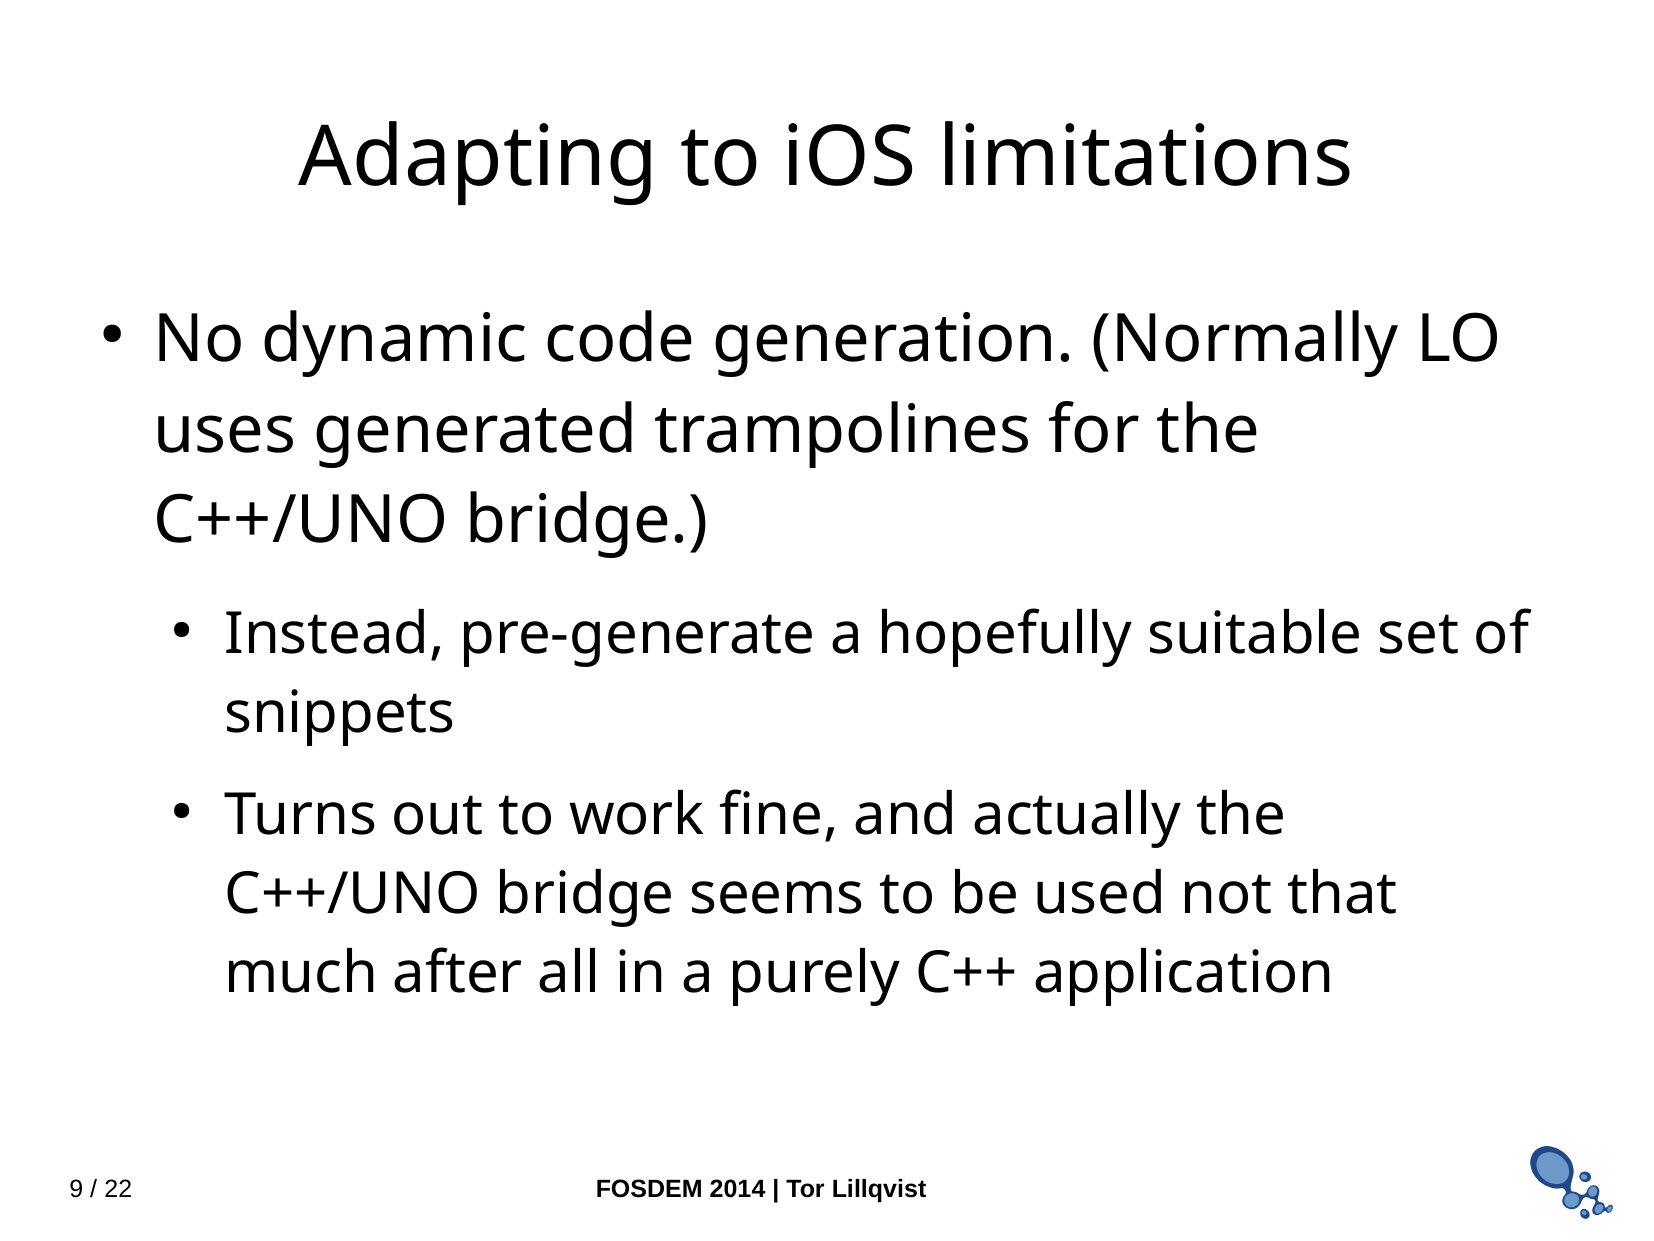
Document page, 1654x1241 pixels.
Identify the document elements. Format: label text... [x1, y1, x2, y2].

list No dynamic code generation. (Normally LO uses generated trampolines for the C++/UNO bridge.) Instead, pre-generate a hopefully suitable set of snippets Turns out to work fine, and actually the C++/UNO bridge seems to be used not that much after all in a purely C++ application [82, 290, 1538, 1141]
picture [1530, 1146, 1613, 1219]
title Adapting to iOS limitations [82, 49, 1571, 257]
